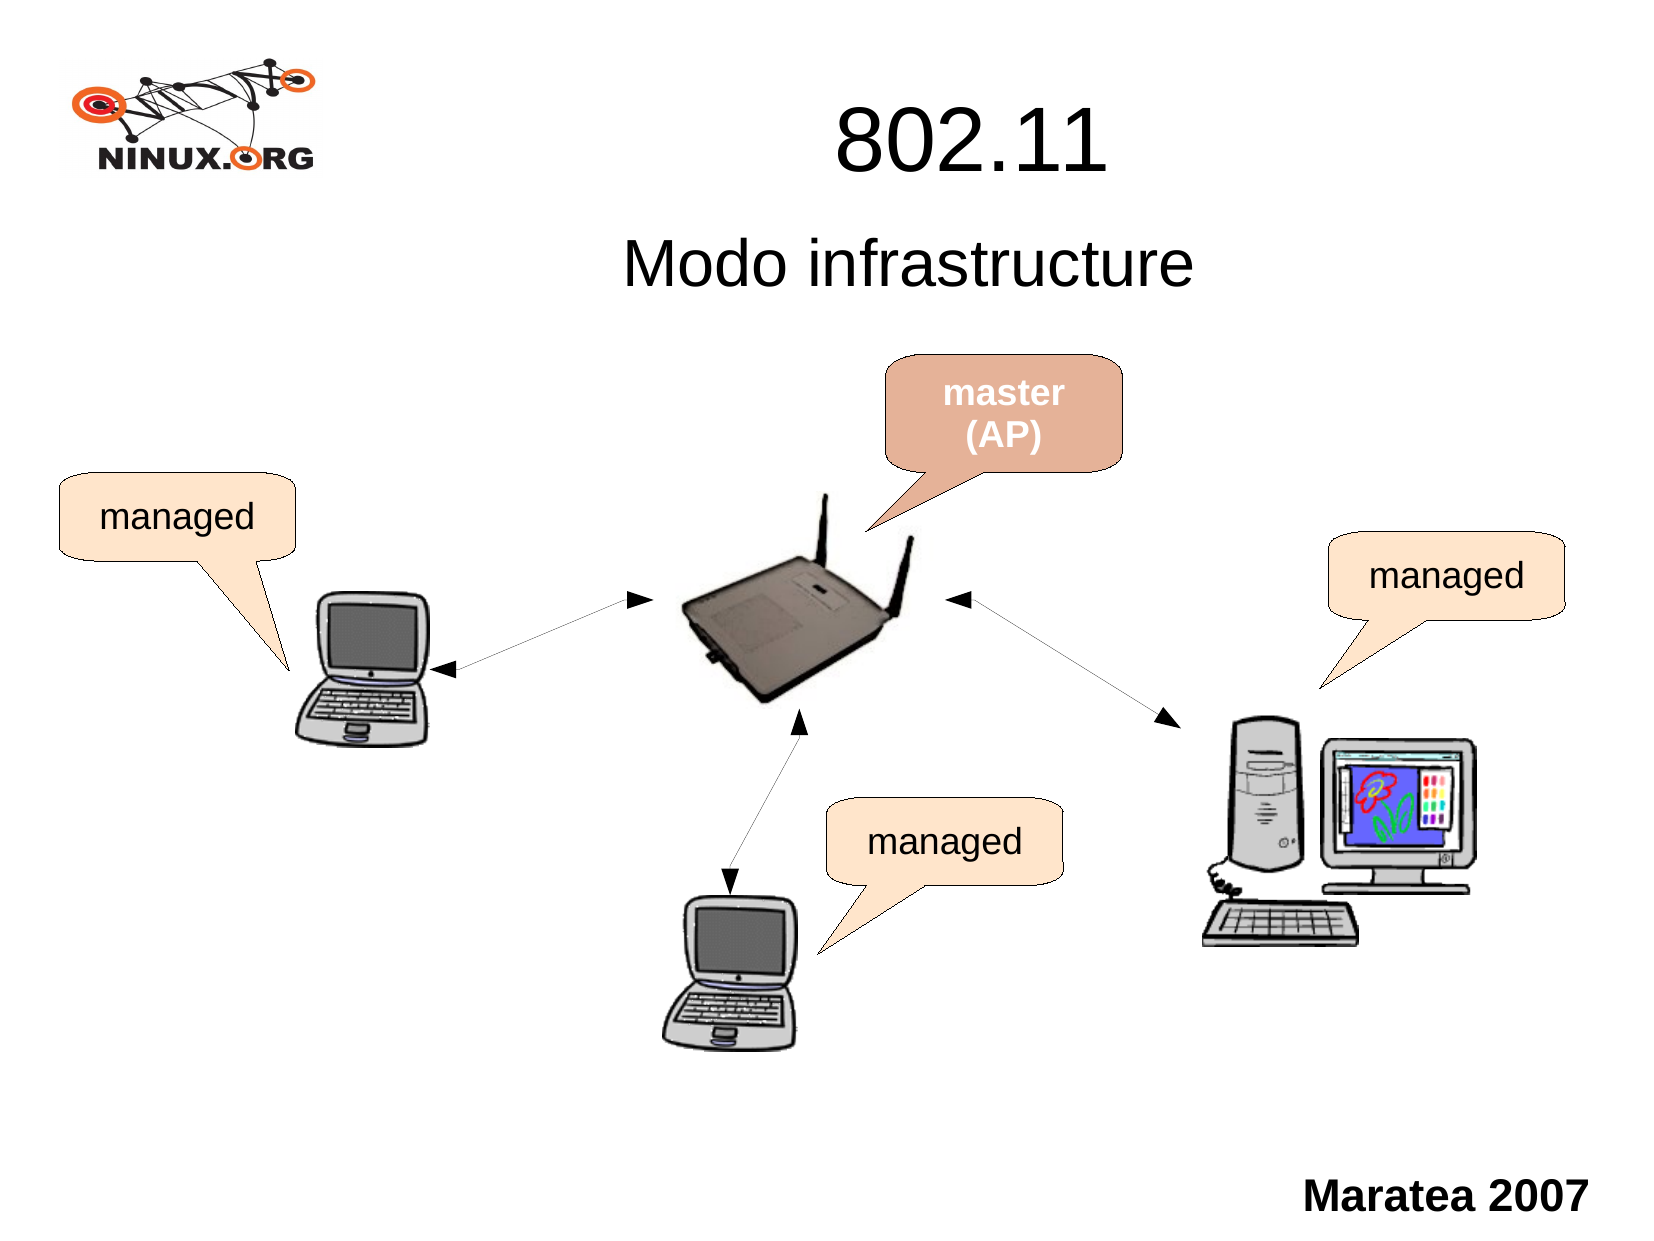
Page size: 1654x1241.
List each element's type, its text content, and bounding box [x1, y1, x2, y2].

text_box managed [59, 472, 296, 671]
subtitle Modo infrastructure [165, 189, 1654, 338]
picture [1181, 708, 1477, 947]
text_box Maratea 2007 [1275, 1162, 1651, 1237]
picture [295, 591, 430, 748]
picture [653, 491, 945, 709]
picture [662, 895, 798, 1052]
picture [59, 58, 323, 178]
title 802.11 [383, 43, 1565, 189]
text_box managed [1319, 531, 1566, 689]
text_box managed [817, 797, 1064, 955]
text_box master (AP) [865, 354, 1123, 532]
